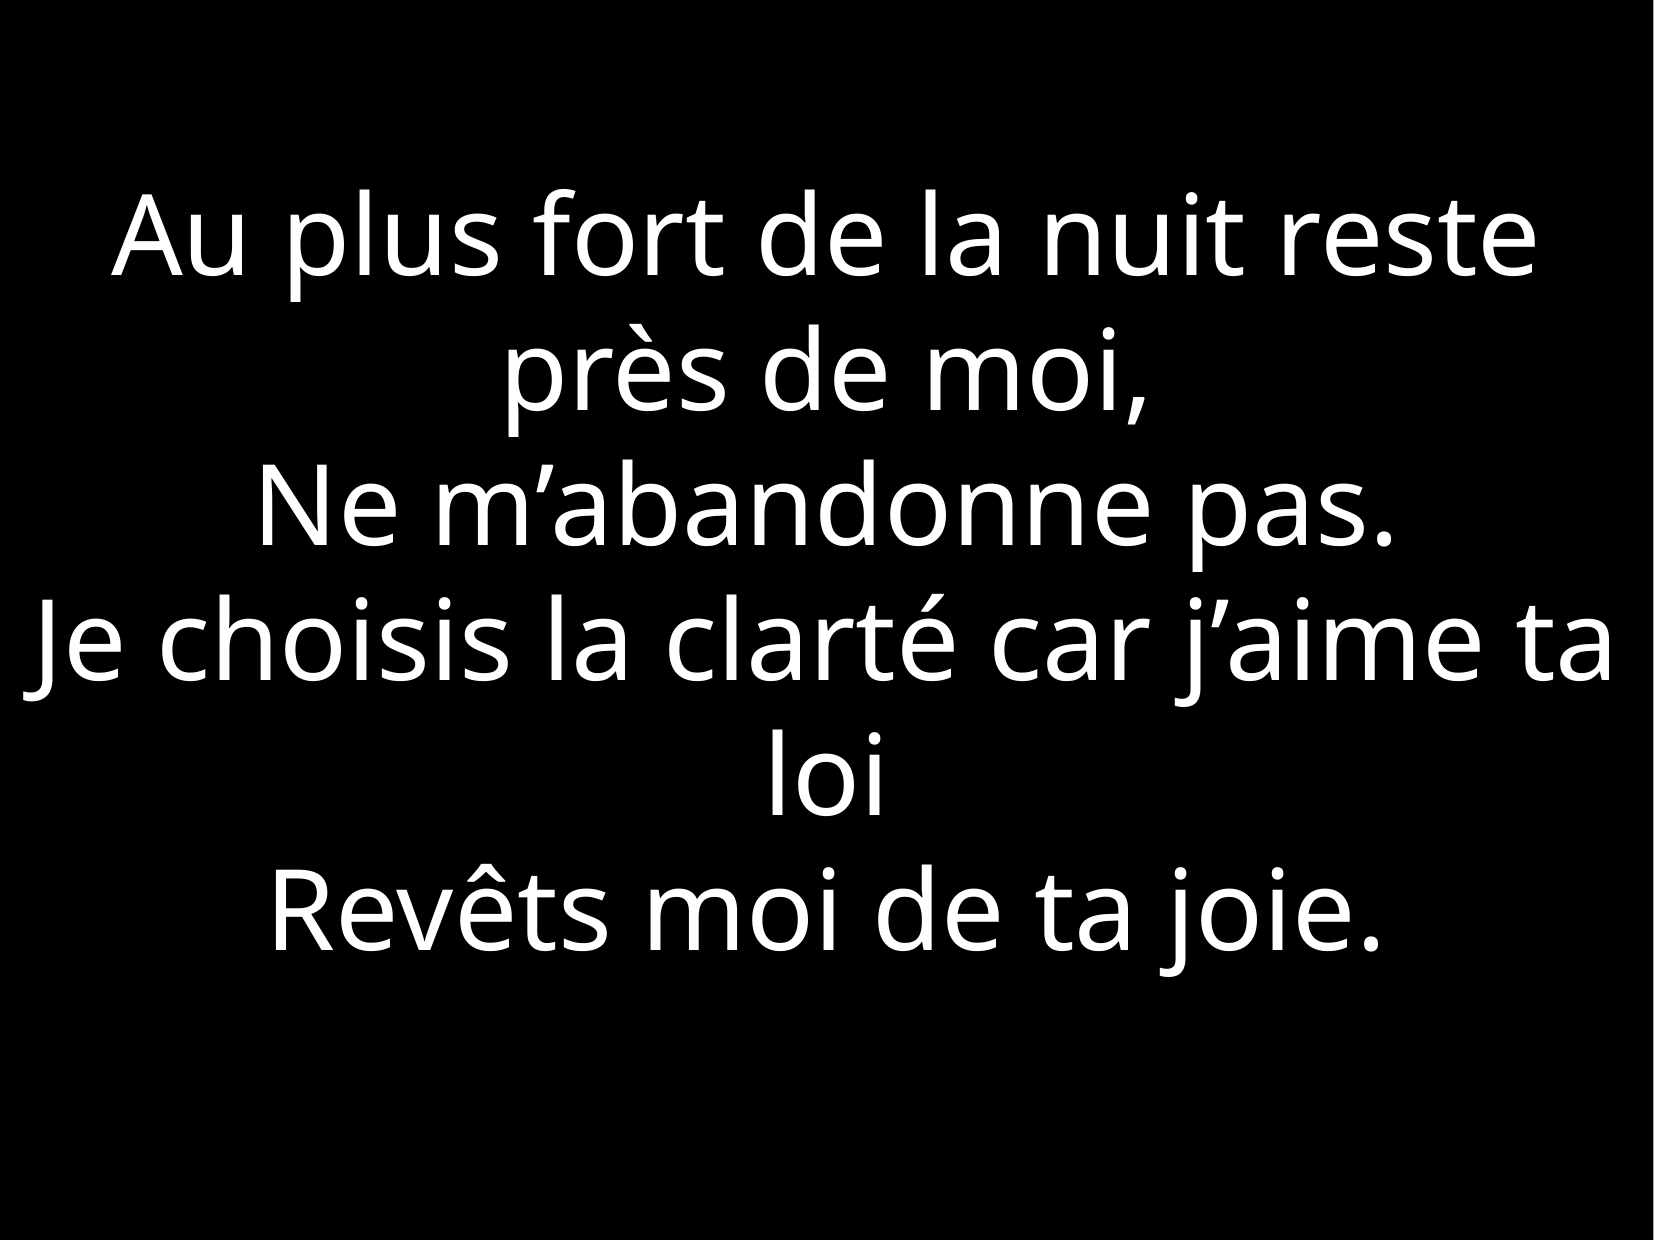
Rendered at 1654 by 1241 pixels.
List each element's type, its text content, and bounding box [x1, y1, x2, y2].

text_box Au plus fort de la nuit reste près de moi, Ne m’abandonne pas. Je choisis la clarté car j’aime ta loi Revêts moi de ta joie. [0, 346, 1654, 925]
